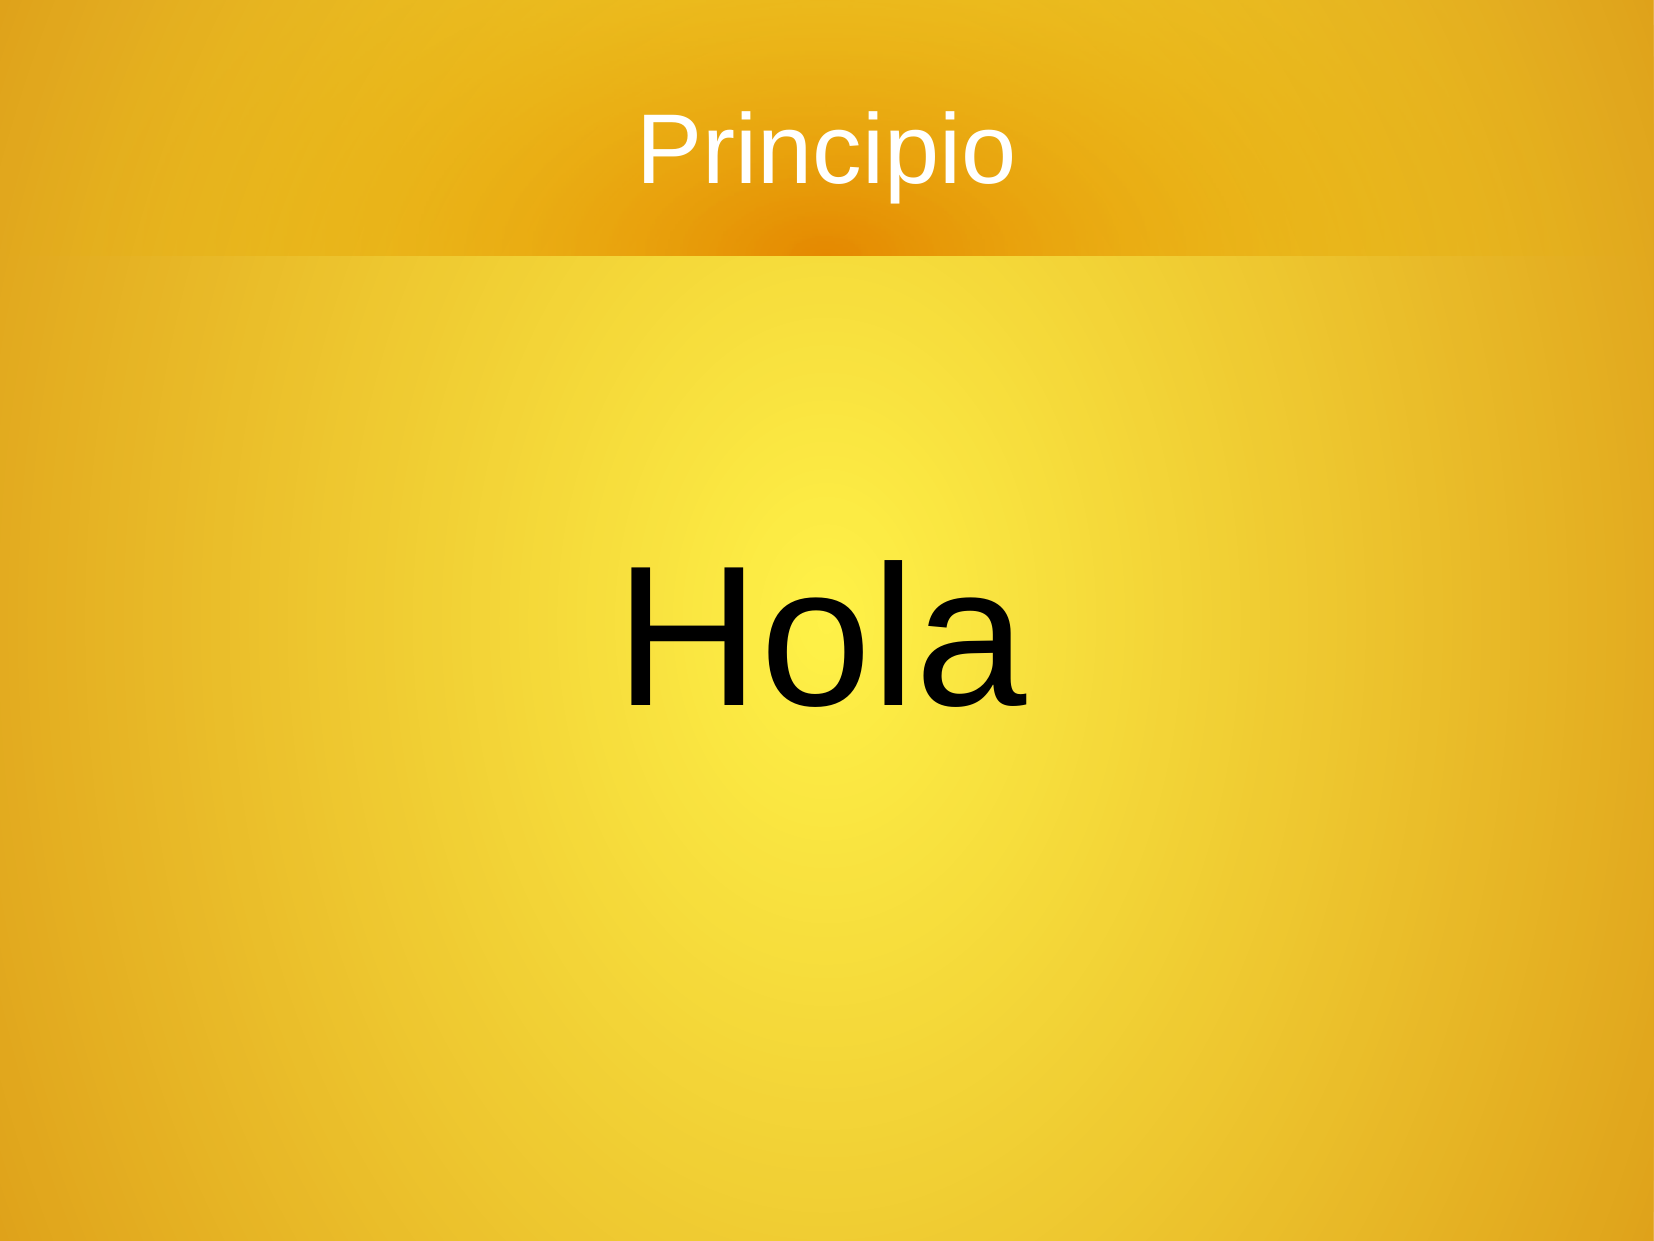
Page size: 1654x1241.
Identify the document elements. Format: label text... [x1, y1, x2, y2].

title Principio [82, 47, 1571, 252]
list Hola [82, 299, 1571, 1019]
